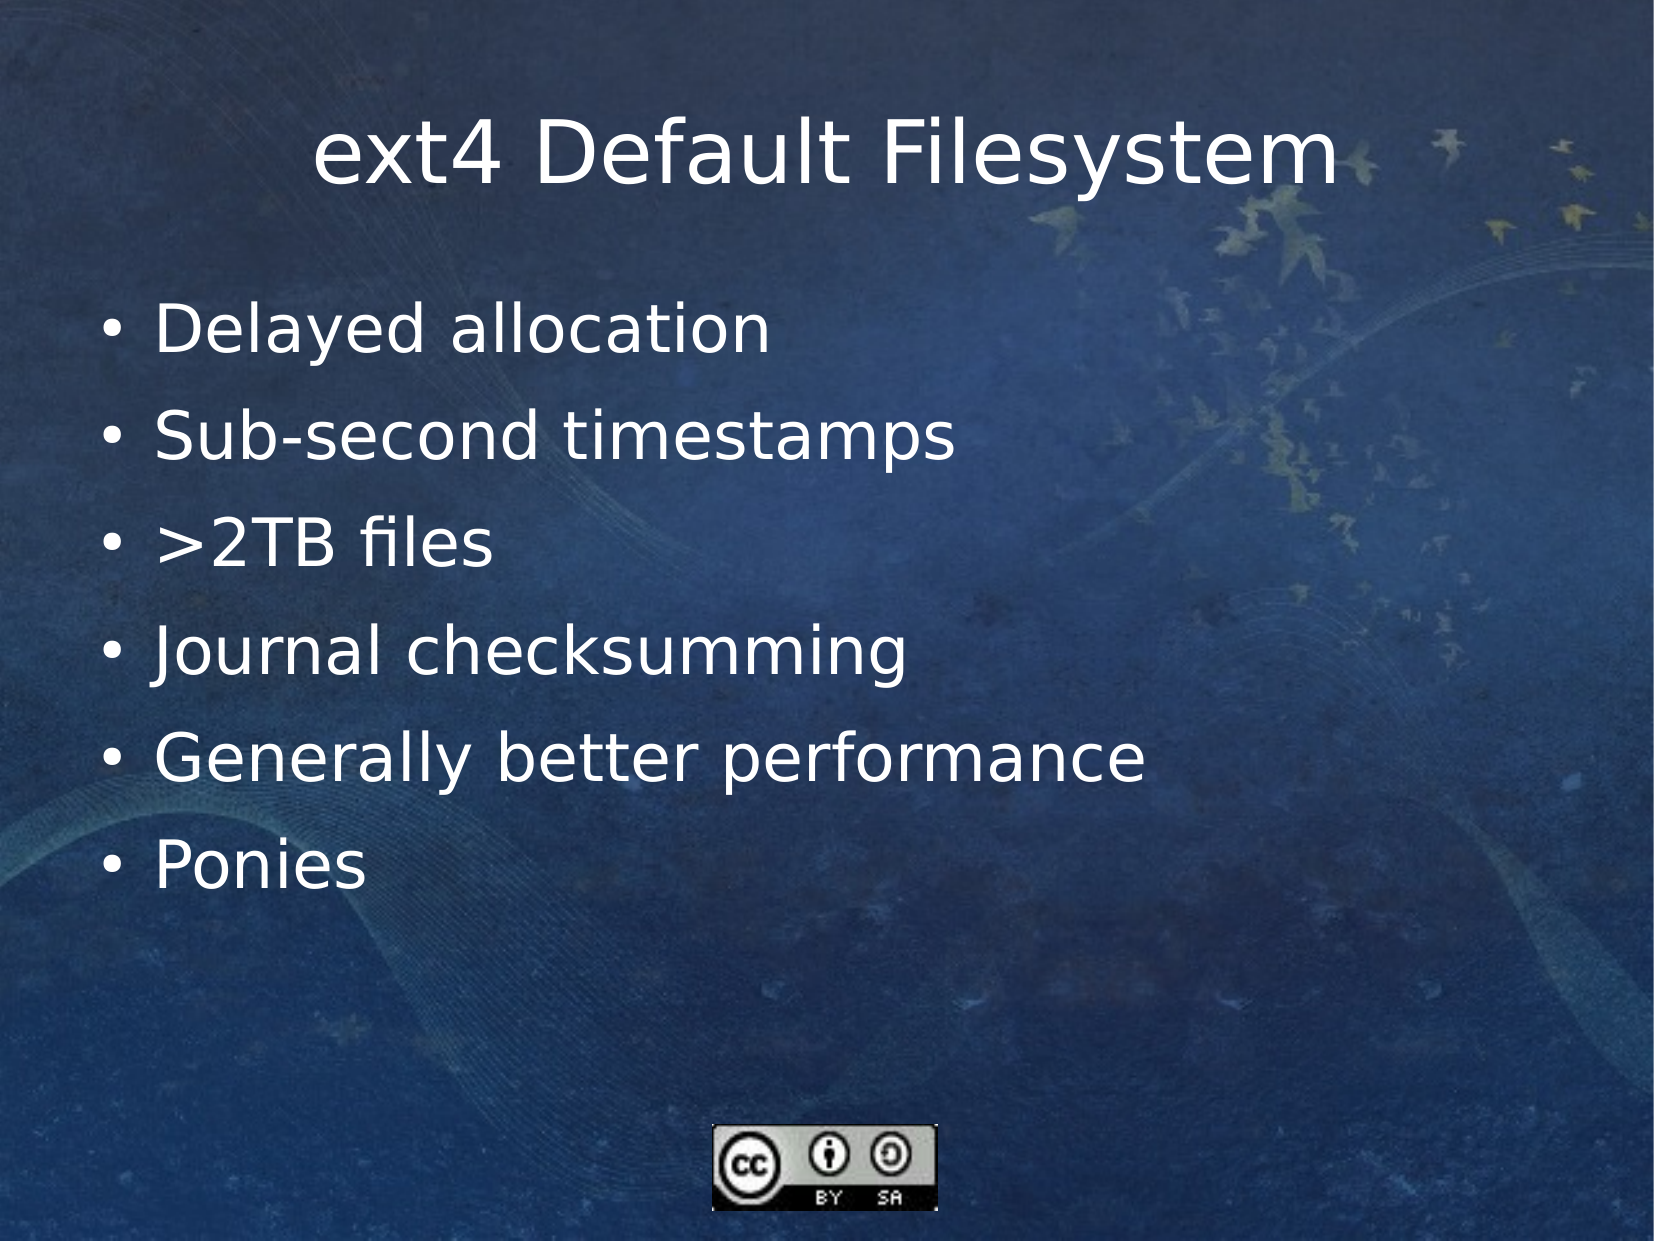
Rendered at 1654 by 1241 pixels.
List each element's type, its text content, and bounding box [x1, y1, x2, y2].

list Delayed allocation Sub-second timestamps >2TB files Journal checksumming Generally better performance Ponies [82, 290, 1571, 1094]
picture [0, 0, 1654, 1241]
title ext4 Default Filesystem [82, 56, 1571, 250]
